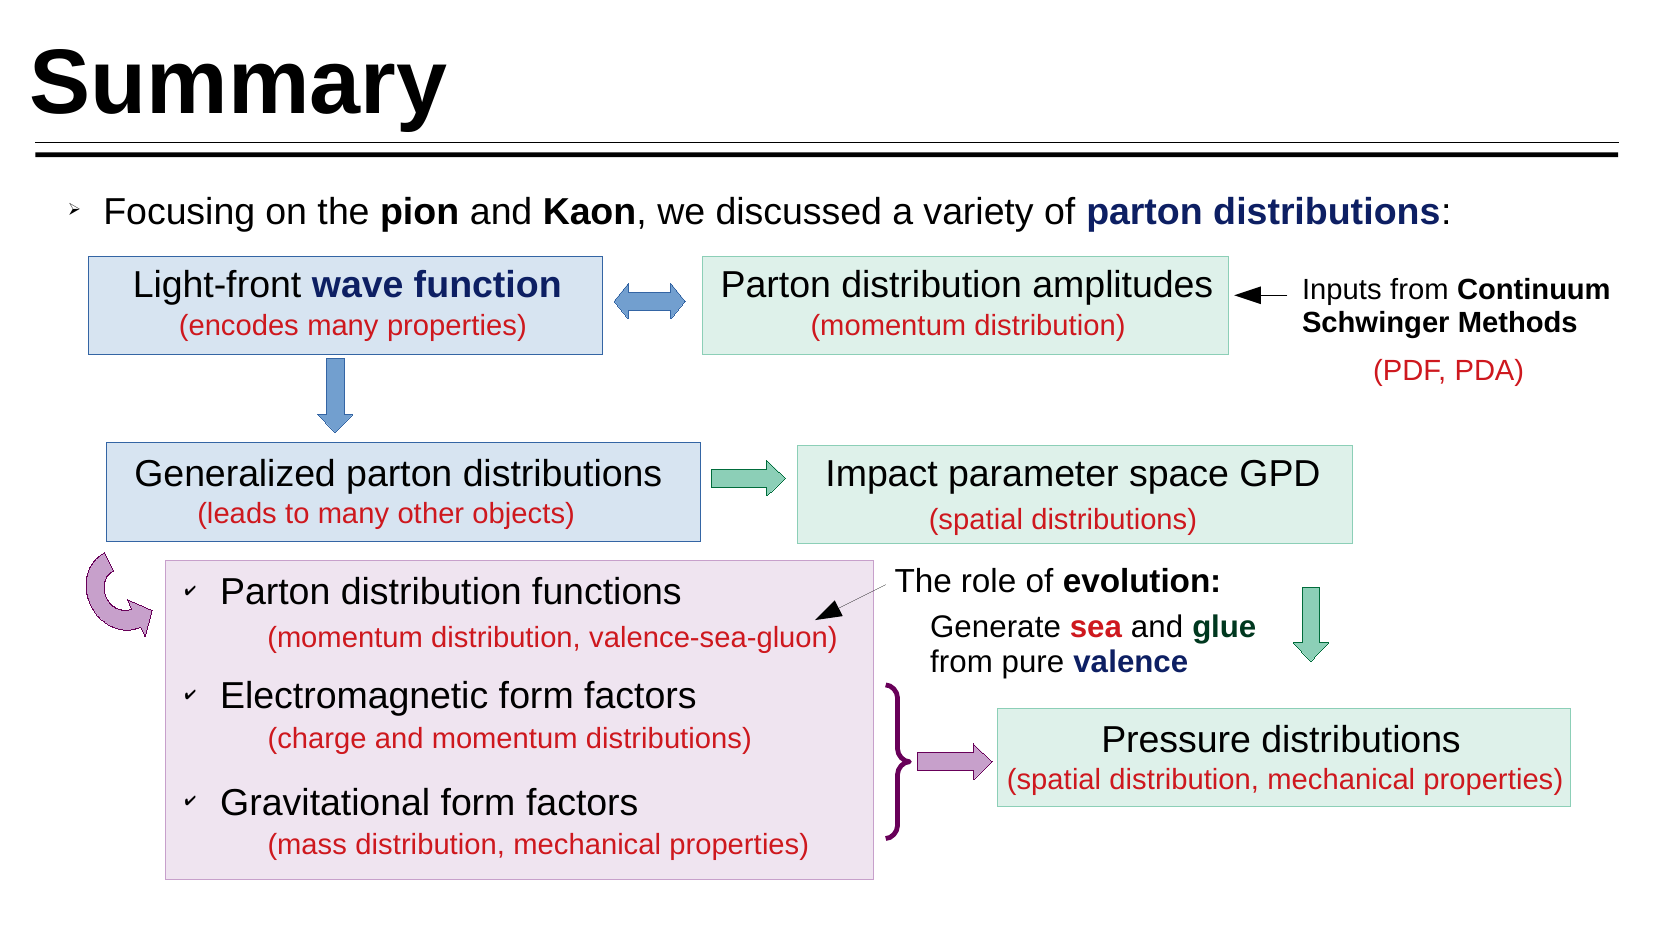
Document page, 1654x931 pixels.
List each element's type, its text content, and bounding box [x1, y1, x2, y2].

text_box (leads to many other objects) [182, 489, 591, 538]
text_box [917, 743, 992, 780]
text_box Light-front wave function [118, 256, 579, 313]
text_box [317, 358, 353, 433]
text_box [86, 552, 153, 637]
text_box (mass distribution, mechanical properties) [252, 820, 825, 869]
text_box Gravitational form factors [170, 773, 654, 831]
text_box The role of evolution: [879, 555, 1264, 644]
text_box [711, 460, 786, 496]
text_box [106, 442, 701, 542]
text_box Focusing on the pion and Kaon, we discussed a variety of parton distributions: [53, 183, 1467, 240]
text_box Pressure distributions [1086, 710, 1568, 755]
text_box (PDF, PDA) [1358, 346, 1540, 394]
text_box Summary [29, 0, 948, 166]
text_box [165, 560, 874, 880]
text_box [797, 445, 913, 544]
text_box [997, 708, 1571, 755]
text_box Inputs from Continuum Schwinger Methods [1287, 265, 1630, 347]
text_box Electromagnetic form factors [169, 667, 712, 725]
text_box [1213, 445, 1353, 544]
text_box [702, 256, 1229, 355]
text_box [1293, 587, 1329, 662]
text_box Impact parameter space GPD [810, 445, 1341, 502]
text_box (spatial distributions) [913, 495, 1213, 544]
text_box (encodes many properties) [163, 301, 543, 349]
text_box Generate sea and glue from pure valence [915, 602, 1288, 687]
text_box (momentum distribution, valence-sea-gluon) [252, 613, 868, 662]
text_box [614, 283, 686, 319]
text_box Generalized parton distributions [119, 445, 696, 502]
text_box [88, 256, 603, 355]
text_box (spatial distribution, mechanical properties) [992, 755, 1595, 837]
text_box (momentum distribution) [795, 301, 1141, 349]
text_box Parton distribution functions [169, 563, 697, 620]
text_box (charge and momentum distributions) [252, 714, 798, 795]
text_box Parton distribution amplitudes [705, 256, 1229, 313]
